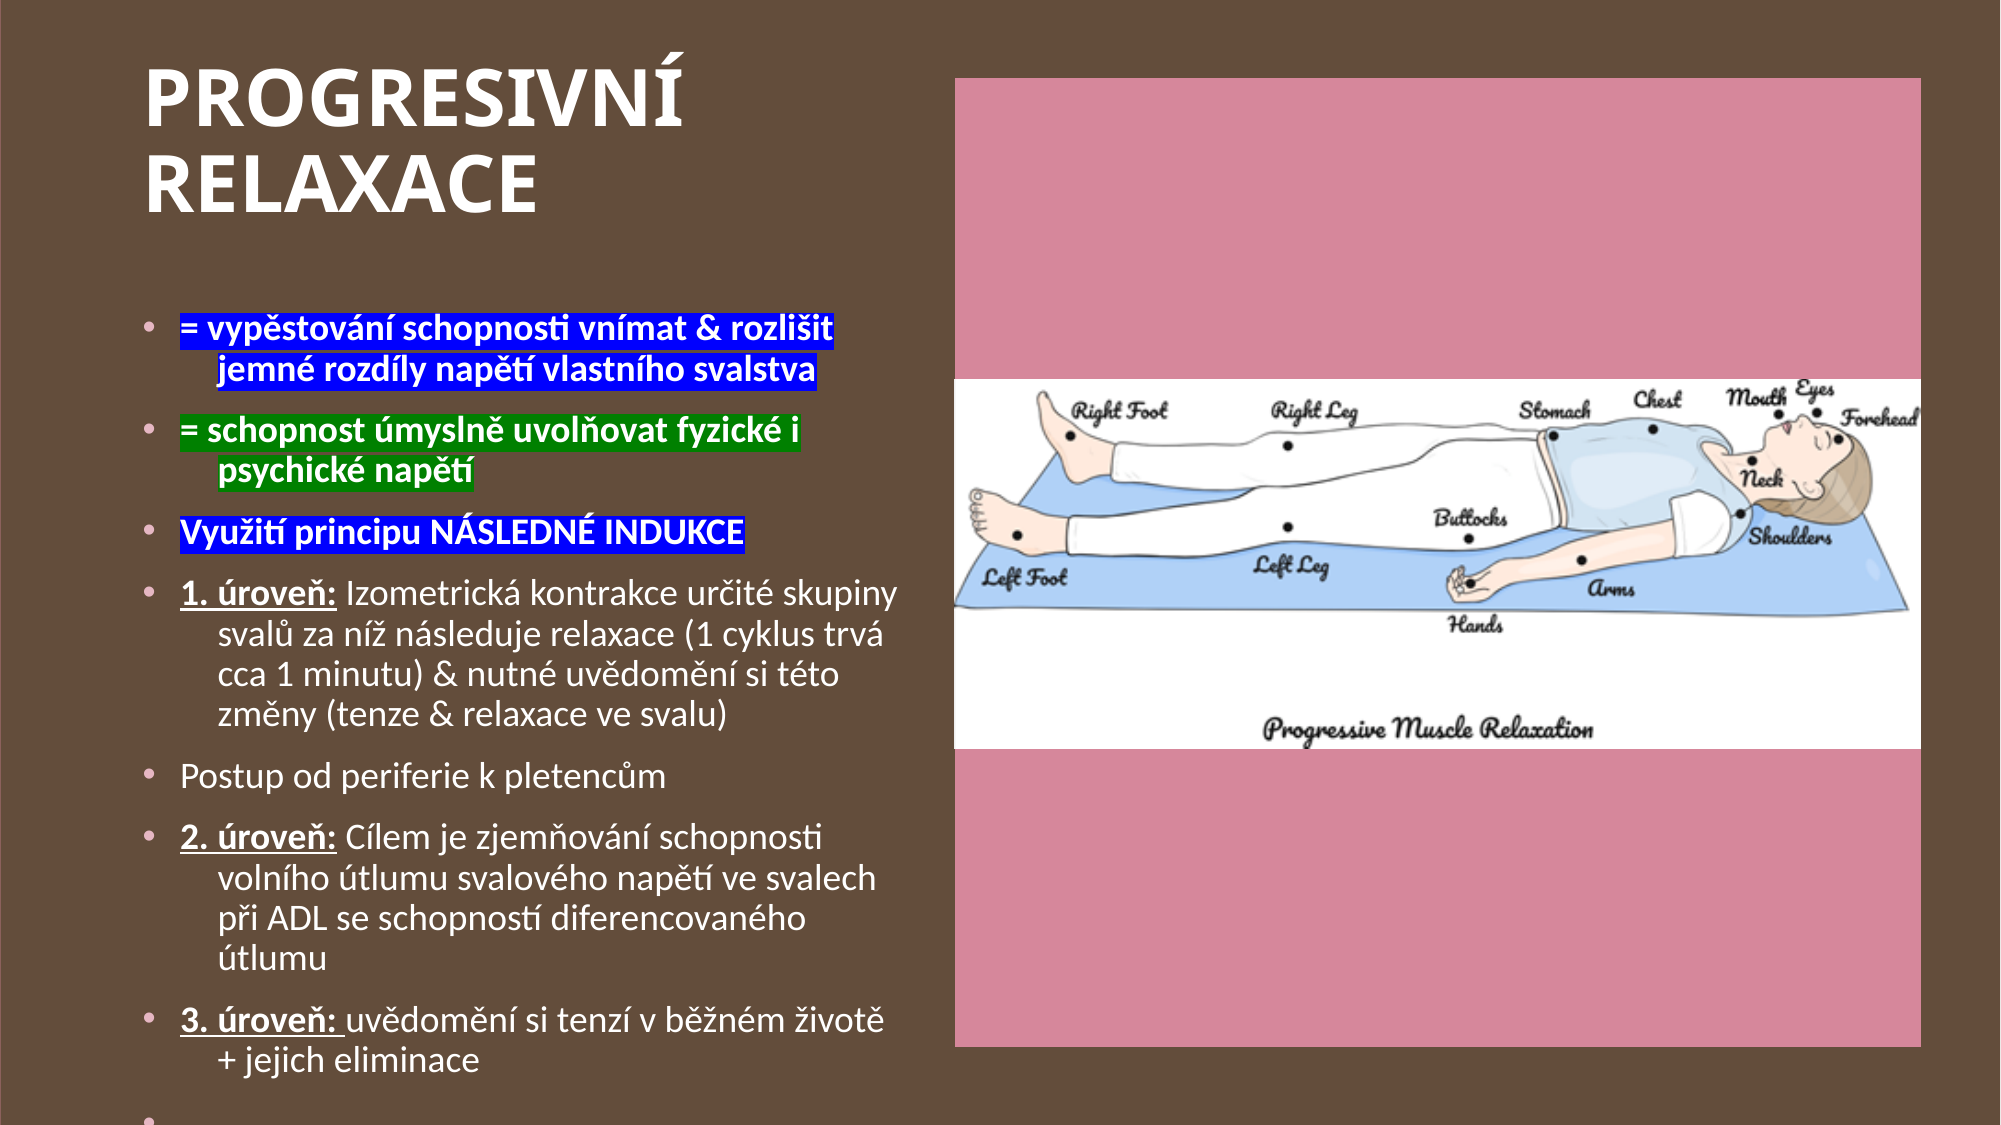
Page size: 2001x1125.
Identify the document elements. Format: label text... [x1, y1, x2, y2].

title PROGRESIVNÍ RELAXACE [127, 49, 776, 238]
picture [954, 379, 1921, 749]
list = vypěstování schopnosti vnímat & rozlišit jemné rozdíly napětí vlastního svalstva = schopnost úmyslně uvolňovat fyzické i psychické napětí Využití principu NÁSLEDNÉ INDUKCE 1. úroveň: Izometrická kontrakce určité skupiny svalů za níž následuje relaxace (1 cyklus trvá cca 1 minutu) & nutné uvědomění si této změny (tenze & relaxace ve svalu) Postup od periferie k pletencům 2. úroveň: Cílem je zjemňování schopnosti volního útlumu svalového napětí ve svalech při ADL se schopností diferencovaného útlumu 3. úroveň: uvědomění si tenzí v běžném životě + jejich eliminace [127, 300, 923, 1101]
text_box [0, 0, 2000, 1125]
